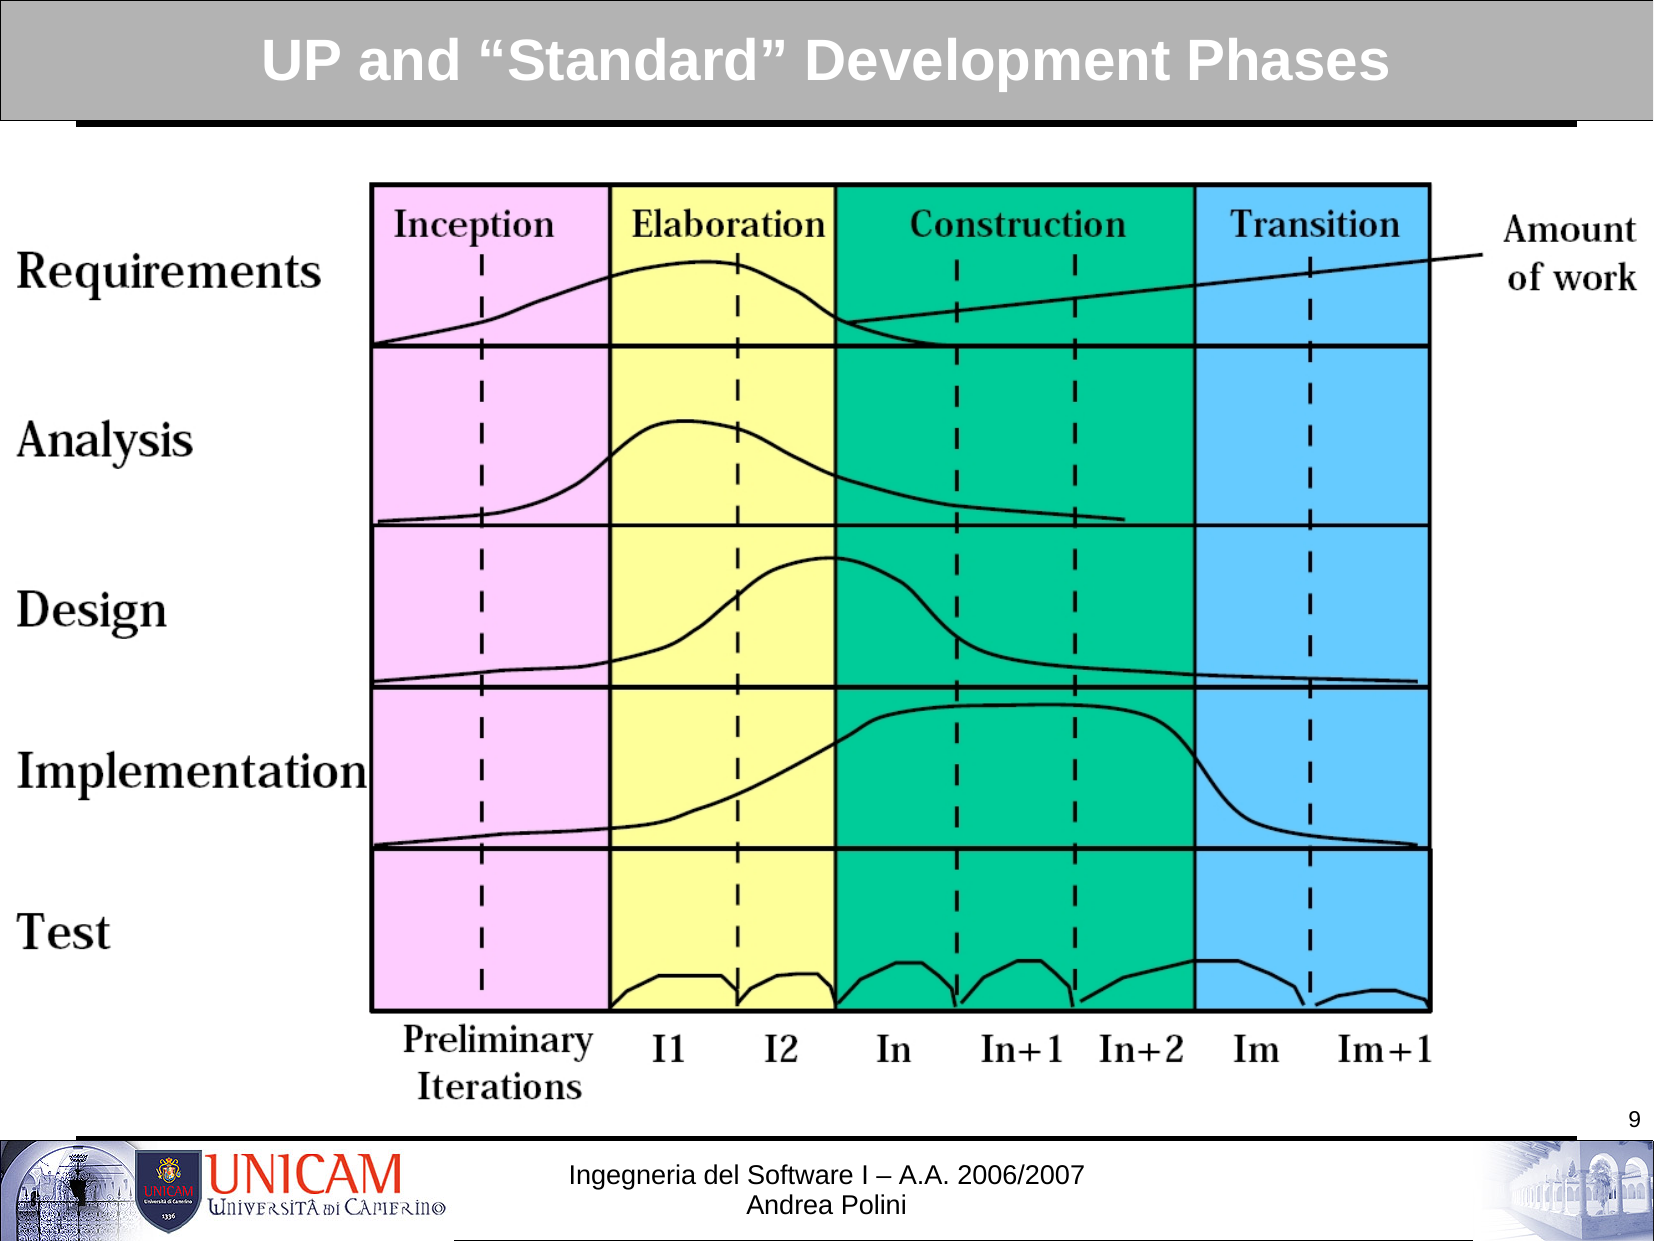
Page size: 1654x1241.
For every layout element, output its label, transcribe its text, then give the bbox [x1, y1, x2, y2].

picture [0, 1141, 454, 1241]
title UP and “Standard” Development Phases [0, 0, 1653, 121]
picture [0, 165, 1653, 1108]
picture [1473, 1141, 1654, 1241]
